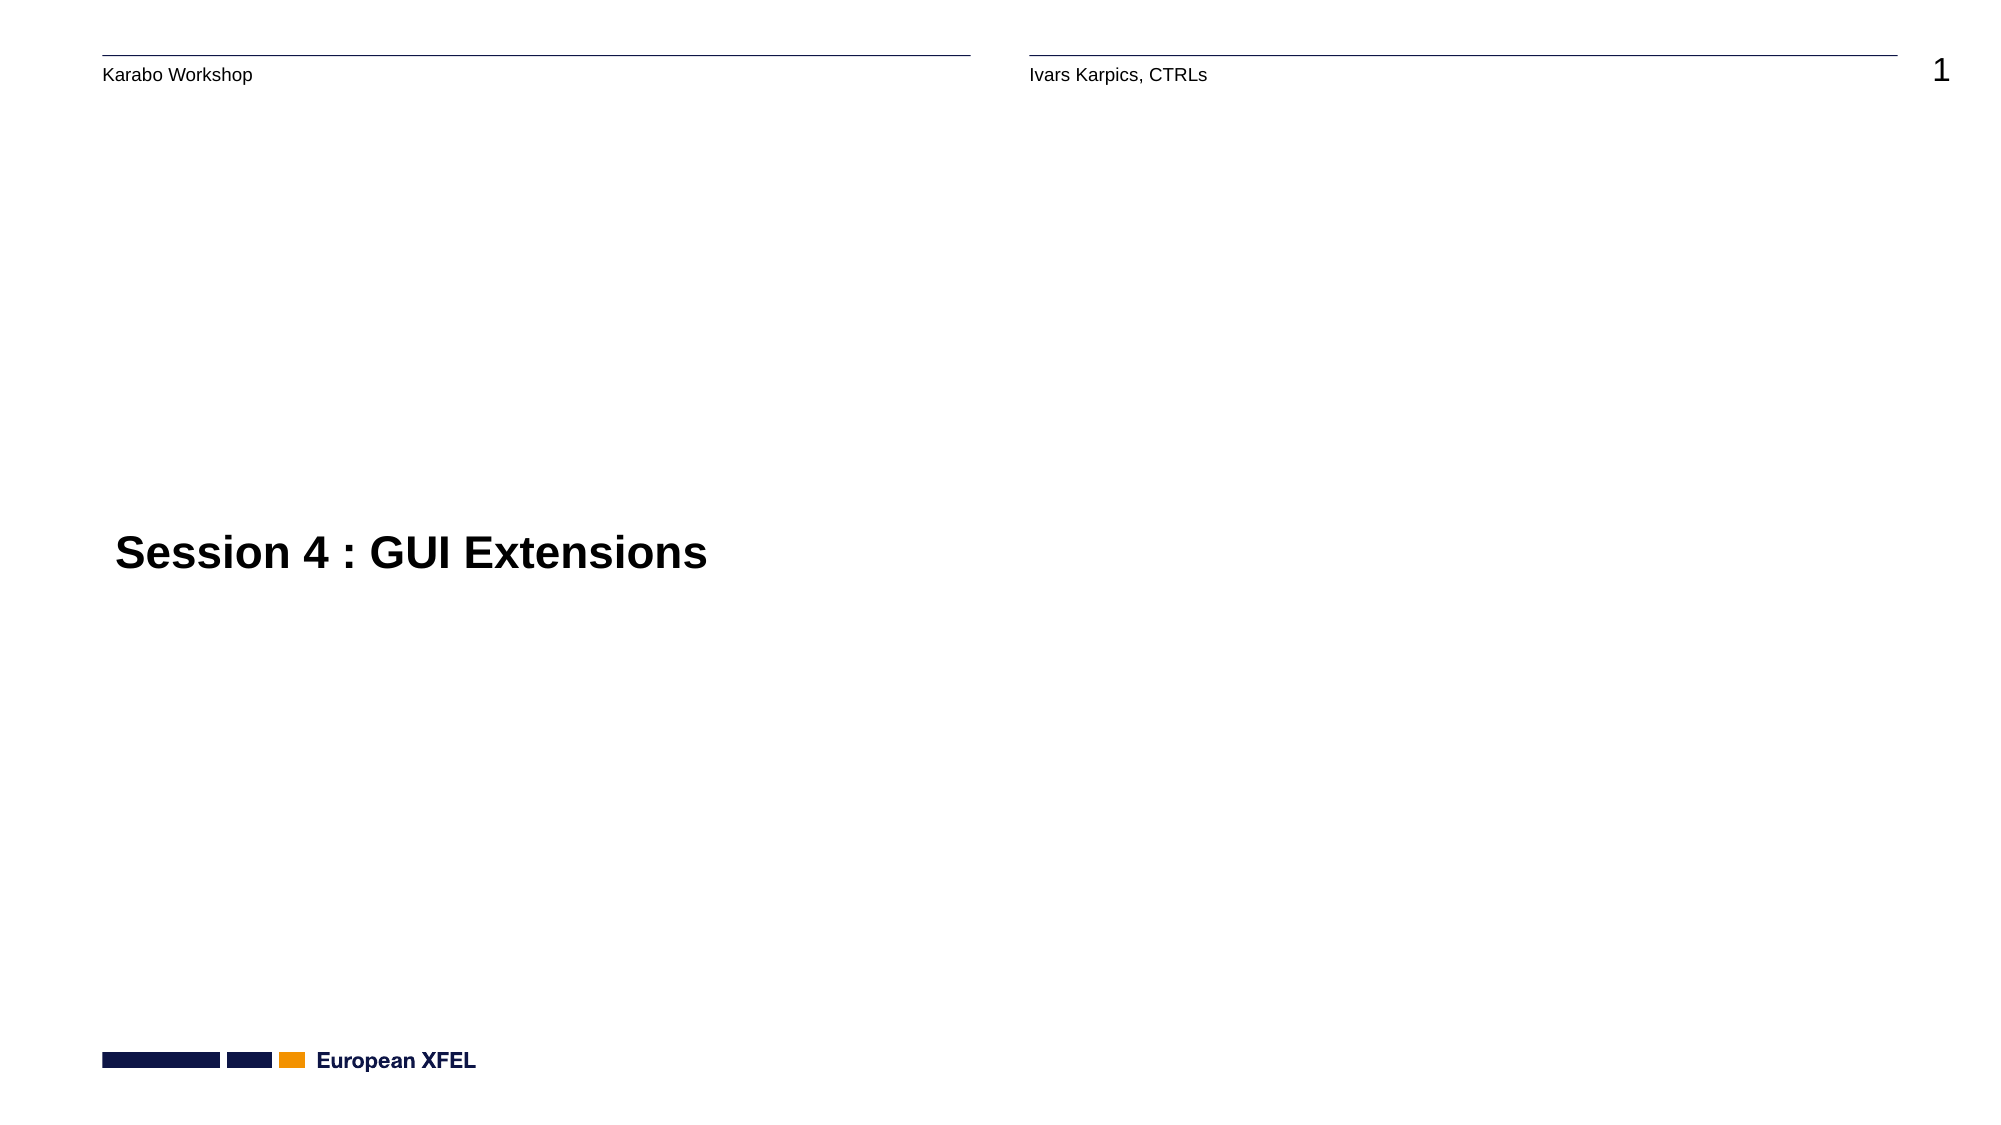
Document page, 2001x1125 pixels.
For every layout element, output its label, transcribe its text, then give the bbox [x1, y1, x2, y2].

title Session 4 : GUI Extensions [115, 450, 1913, 578]
